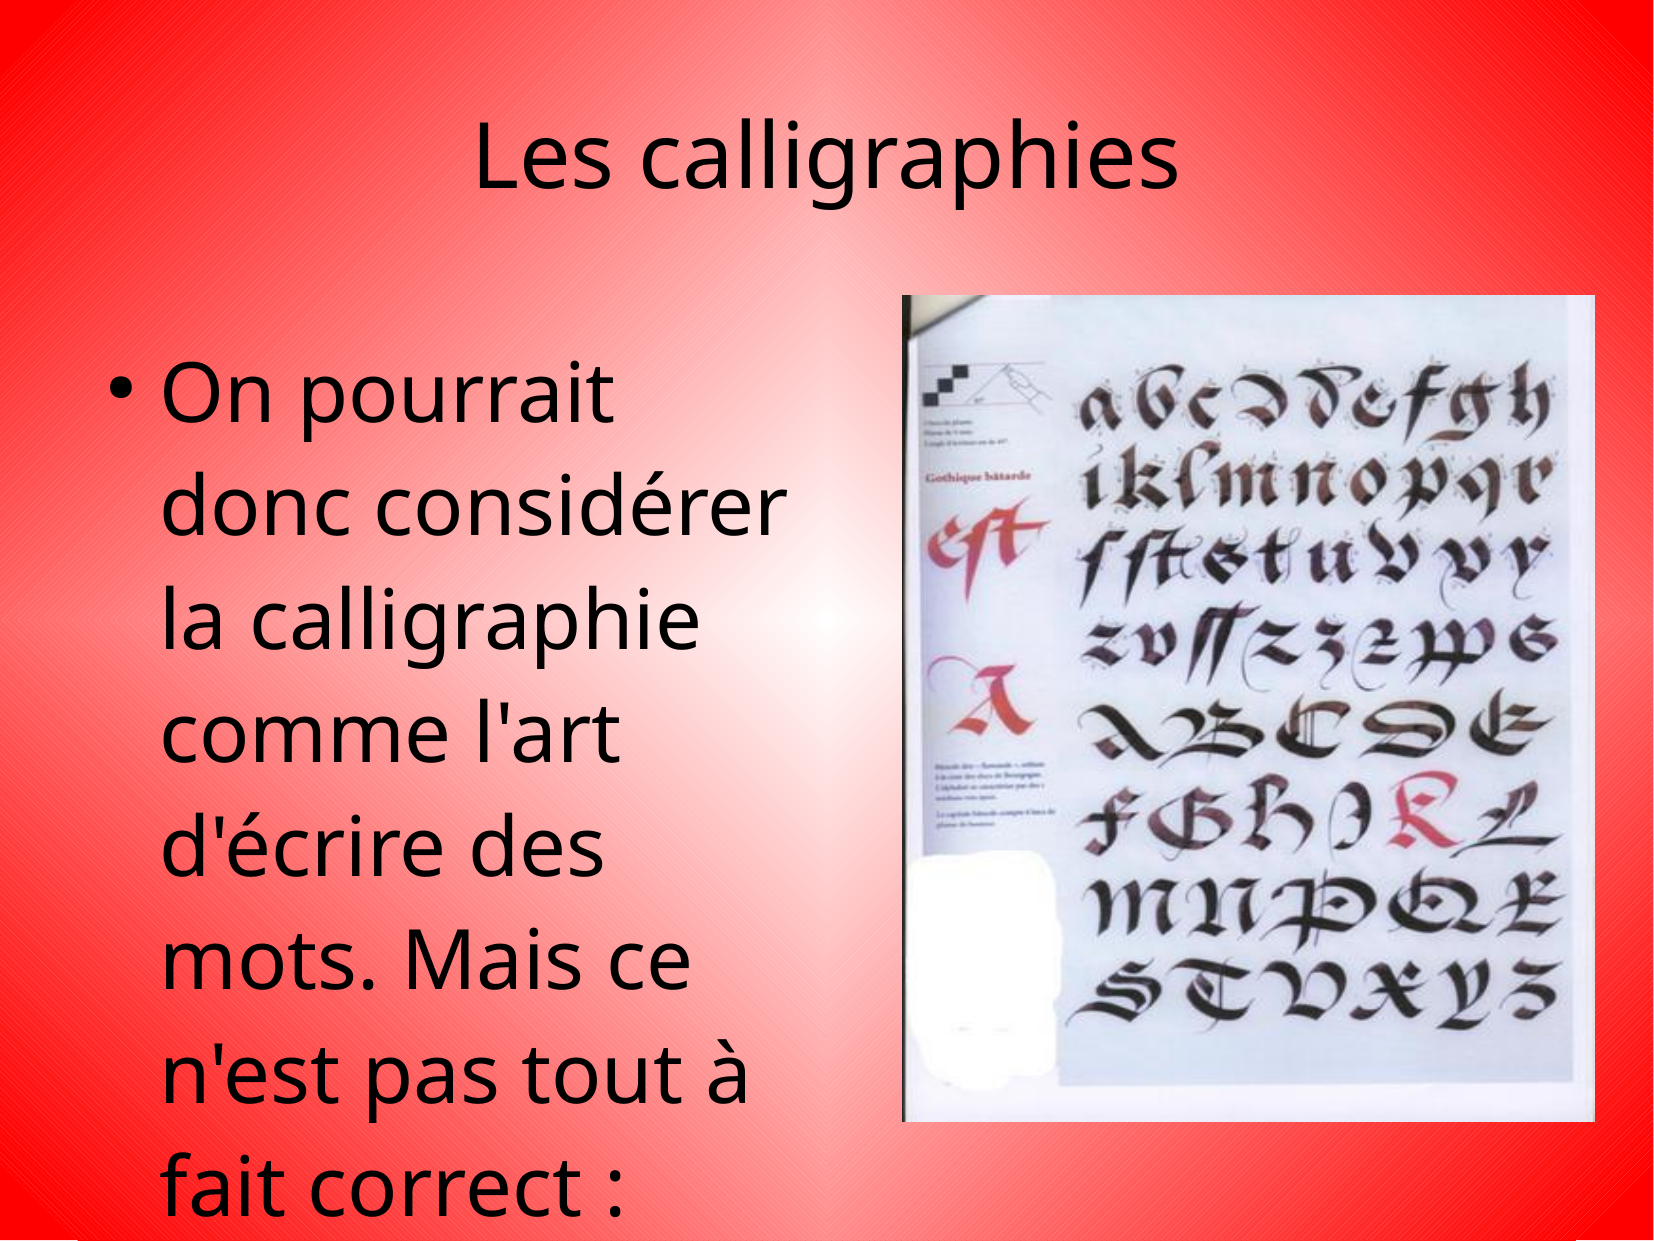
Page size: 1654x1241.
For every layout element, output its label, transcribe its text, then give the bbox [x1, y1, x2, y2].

list On pourrait donc considérer la calligraphie comme l'art d'écrire des mots. Mais ce n'est pas tout à fait correct : C'est l'art de bien écrire des lettres. [88, 333, 815, 1152]
picture [902, 295, 1595, 1123]
title Les calligraphies [82, 49, 1571, 257]
